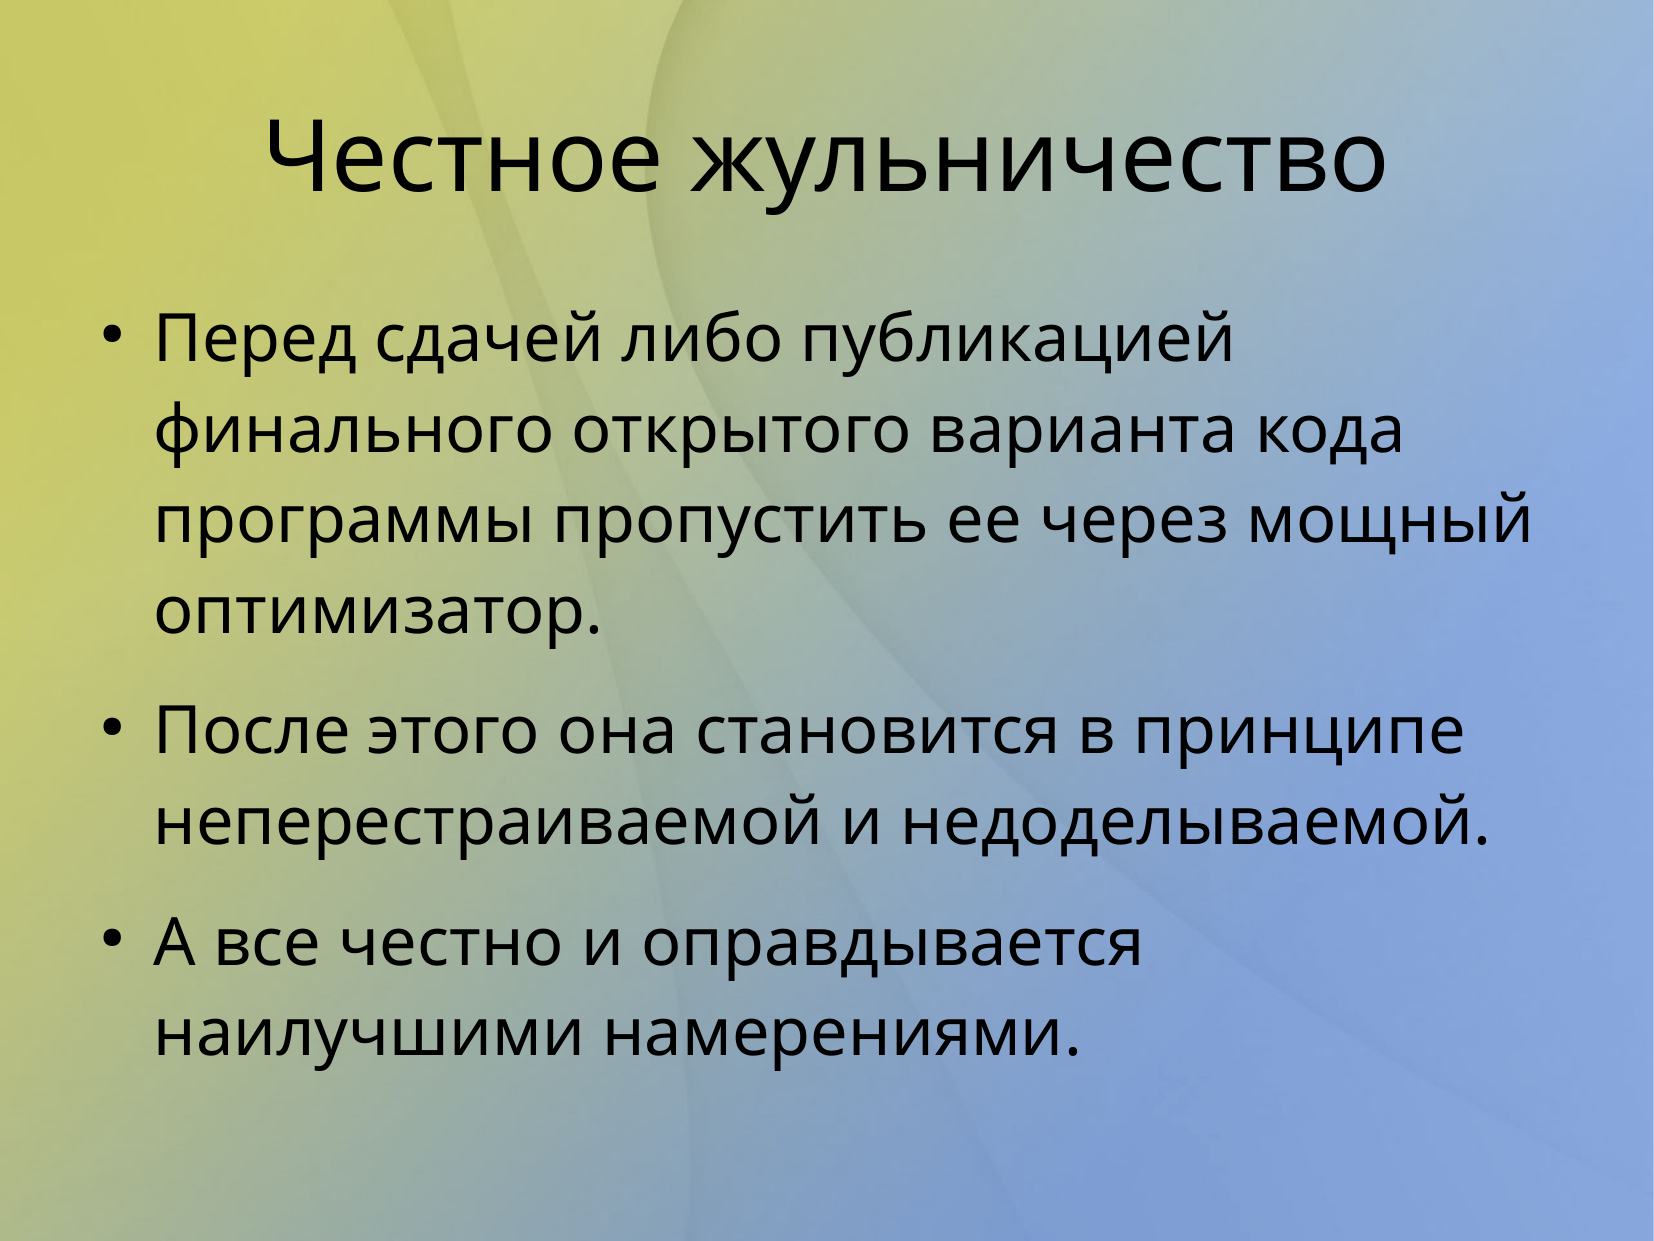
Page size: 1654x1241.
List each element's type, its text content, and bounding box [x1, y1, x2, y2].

picture [0, 0, 1654, 1241]
title Честное жульничество [82, 56, 1571, 250]
list Перед сдачей либо публикацией финального открытого варианта кода программы пропустить ее через мощный оптимизатор. После этого она становится в принципе неперестраиваемой и недоделываемой. А все честно и оправдывается наилучшими намерениями. [82, 290, 1571, 1094]
